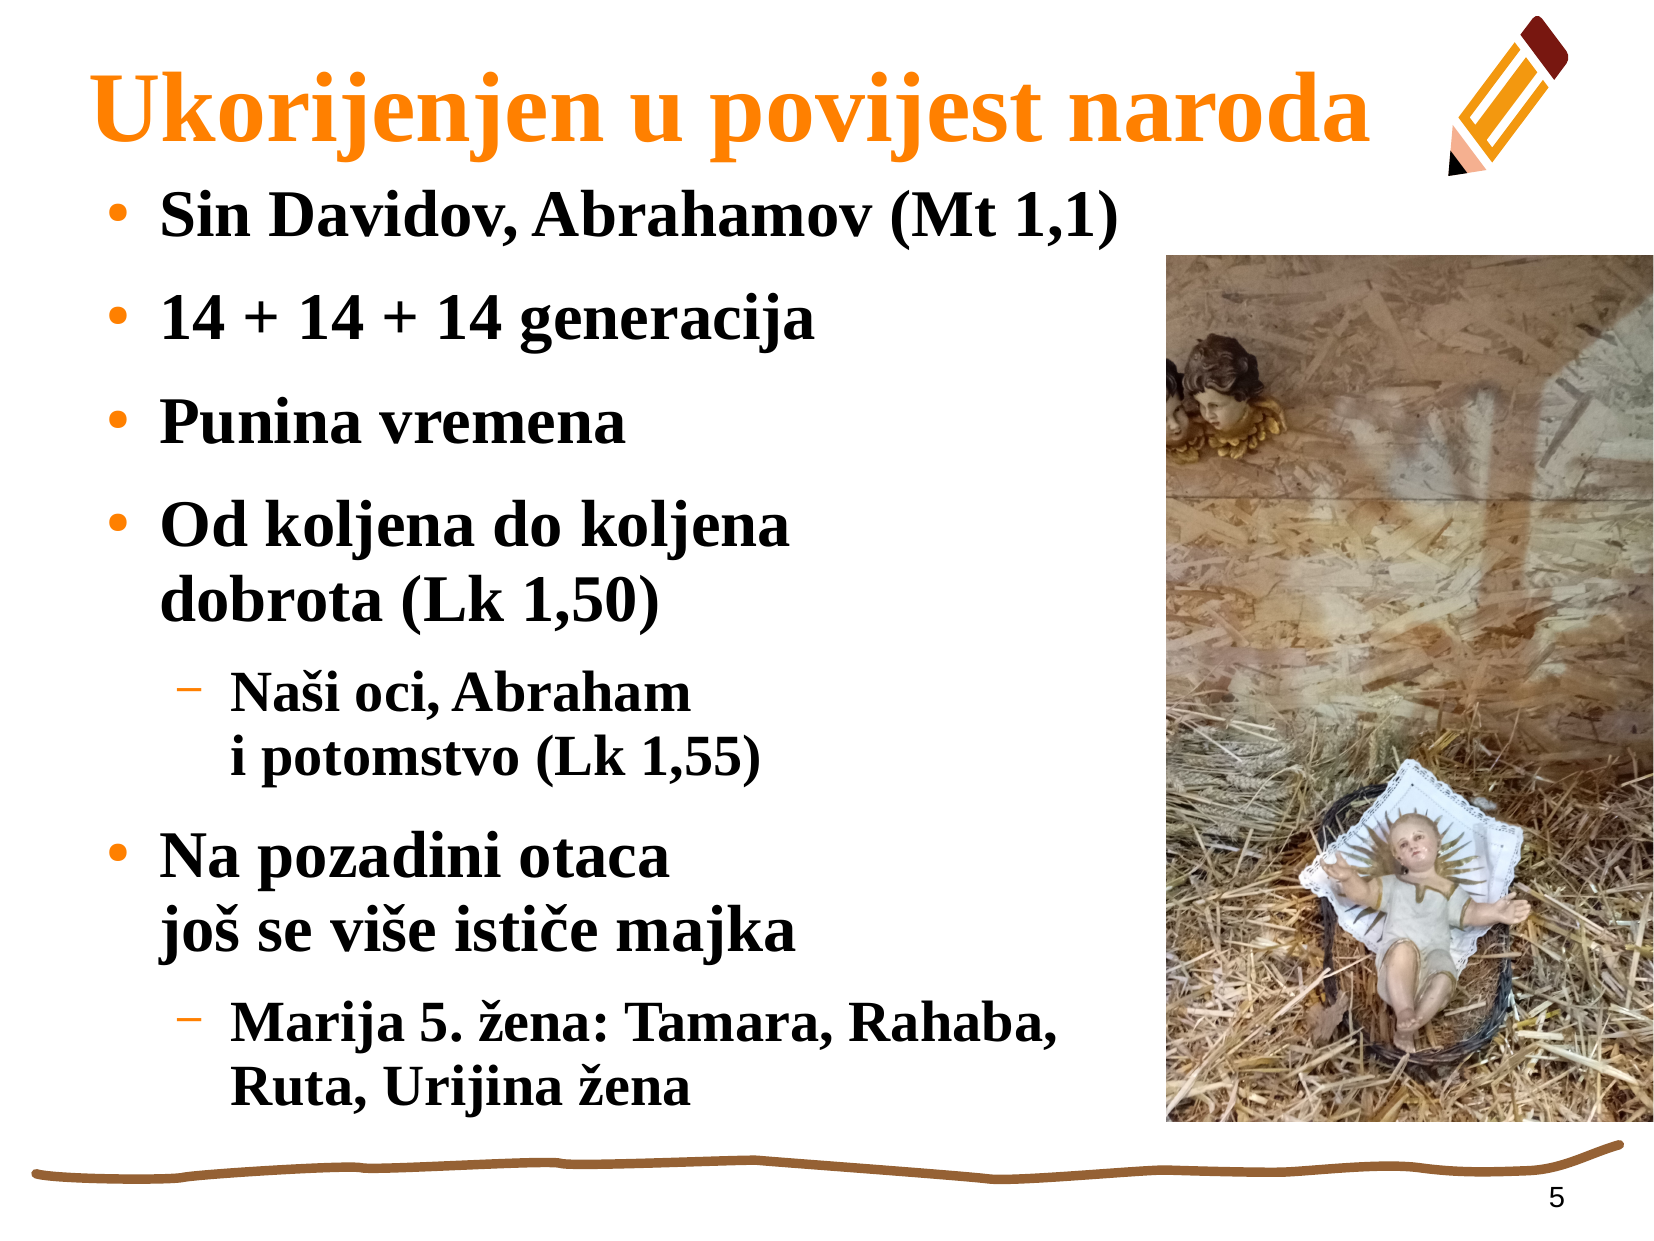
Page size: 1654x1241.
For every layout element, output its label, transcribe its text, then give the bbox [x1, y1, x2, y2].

title Ukorijenjen u povijest naroda [88, 39, 1447, 178]
picture [1166, 255, 1654, 1123]
list Sin Davidov, Abrahamov (Mt 1,1) 14 + 14 + 14 generacija Punina vremena Od koljena do koljena dobrota (Lk 1,50) Naši oci, Abraham i potomstvo (Lk 1,55) Na pozadini otaca još se više ističe majka Marija 5. žena: Tamara, Rahaba, Ruta, Urijina žena [88, 177, 1152, 1142]
